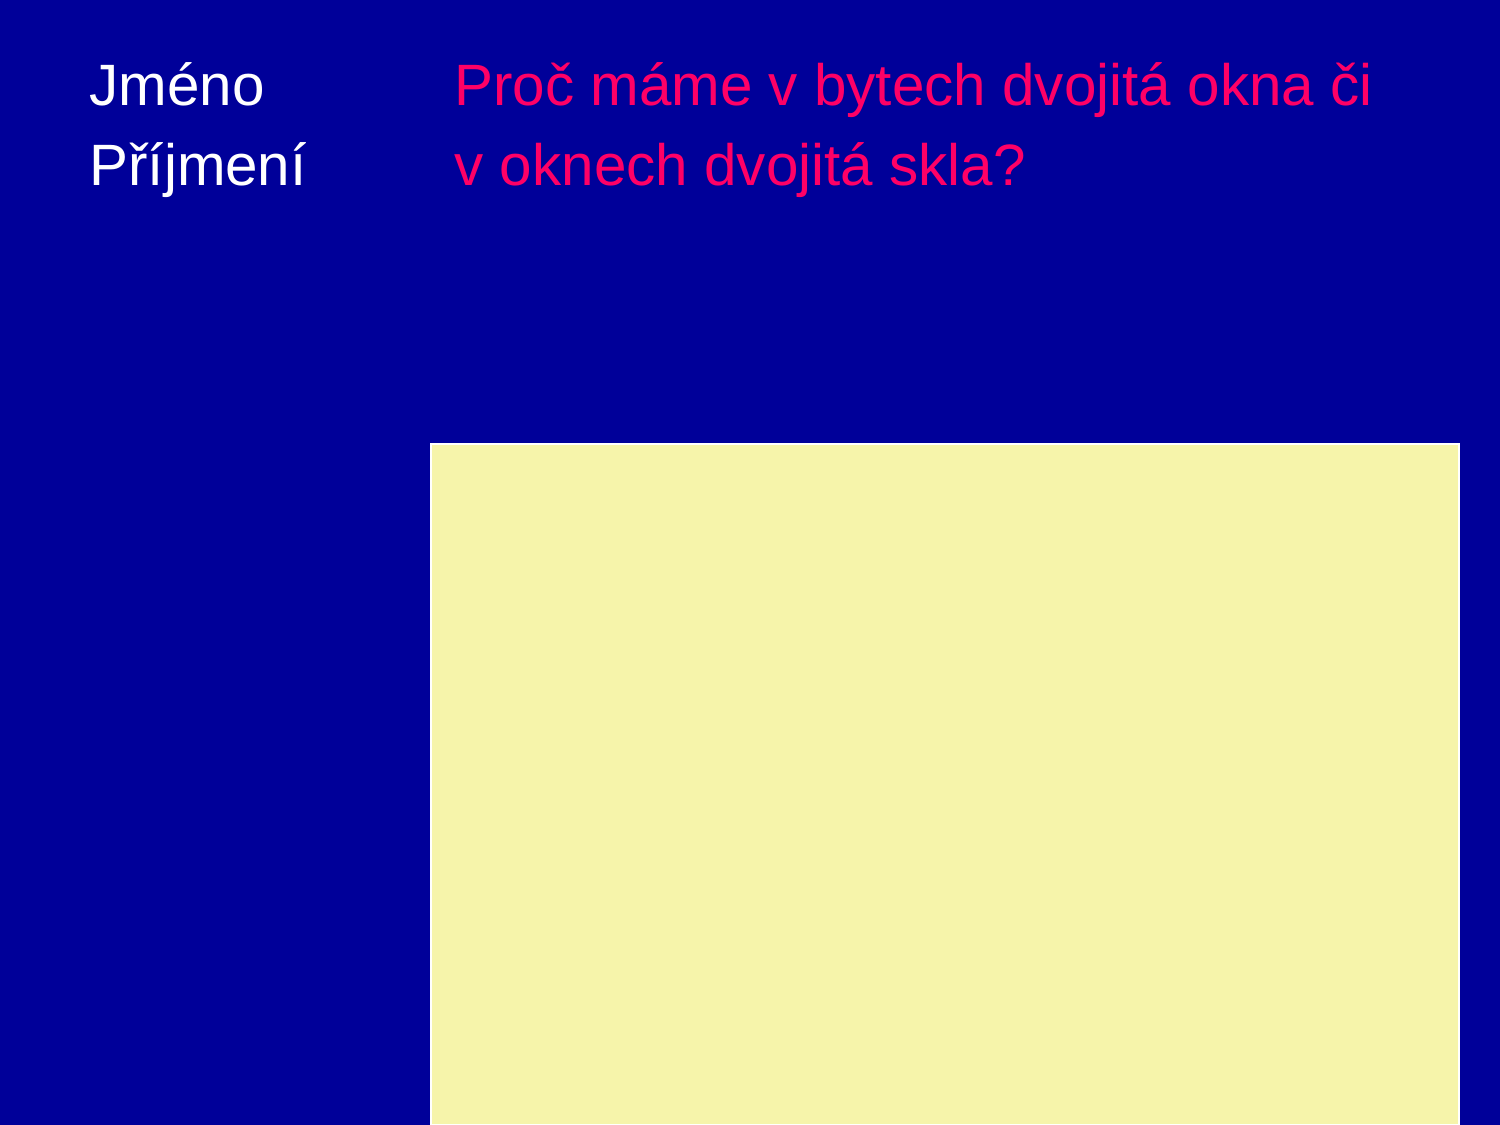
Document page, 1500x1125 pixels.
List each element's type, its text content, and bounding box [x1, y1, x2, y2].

text_box [430, 444, 1459, 1125]
text_box Jméno Příjmení [75, 45, 440, 525]
text_box Proč máme v bytech dvojitá okna či v oknech dvojitá skla? [440, 45, 1459, 444]
